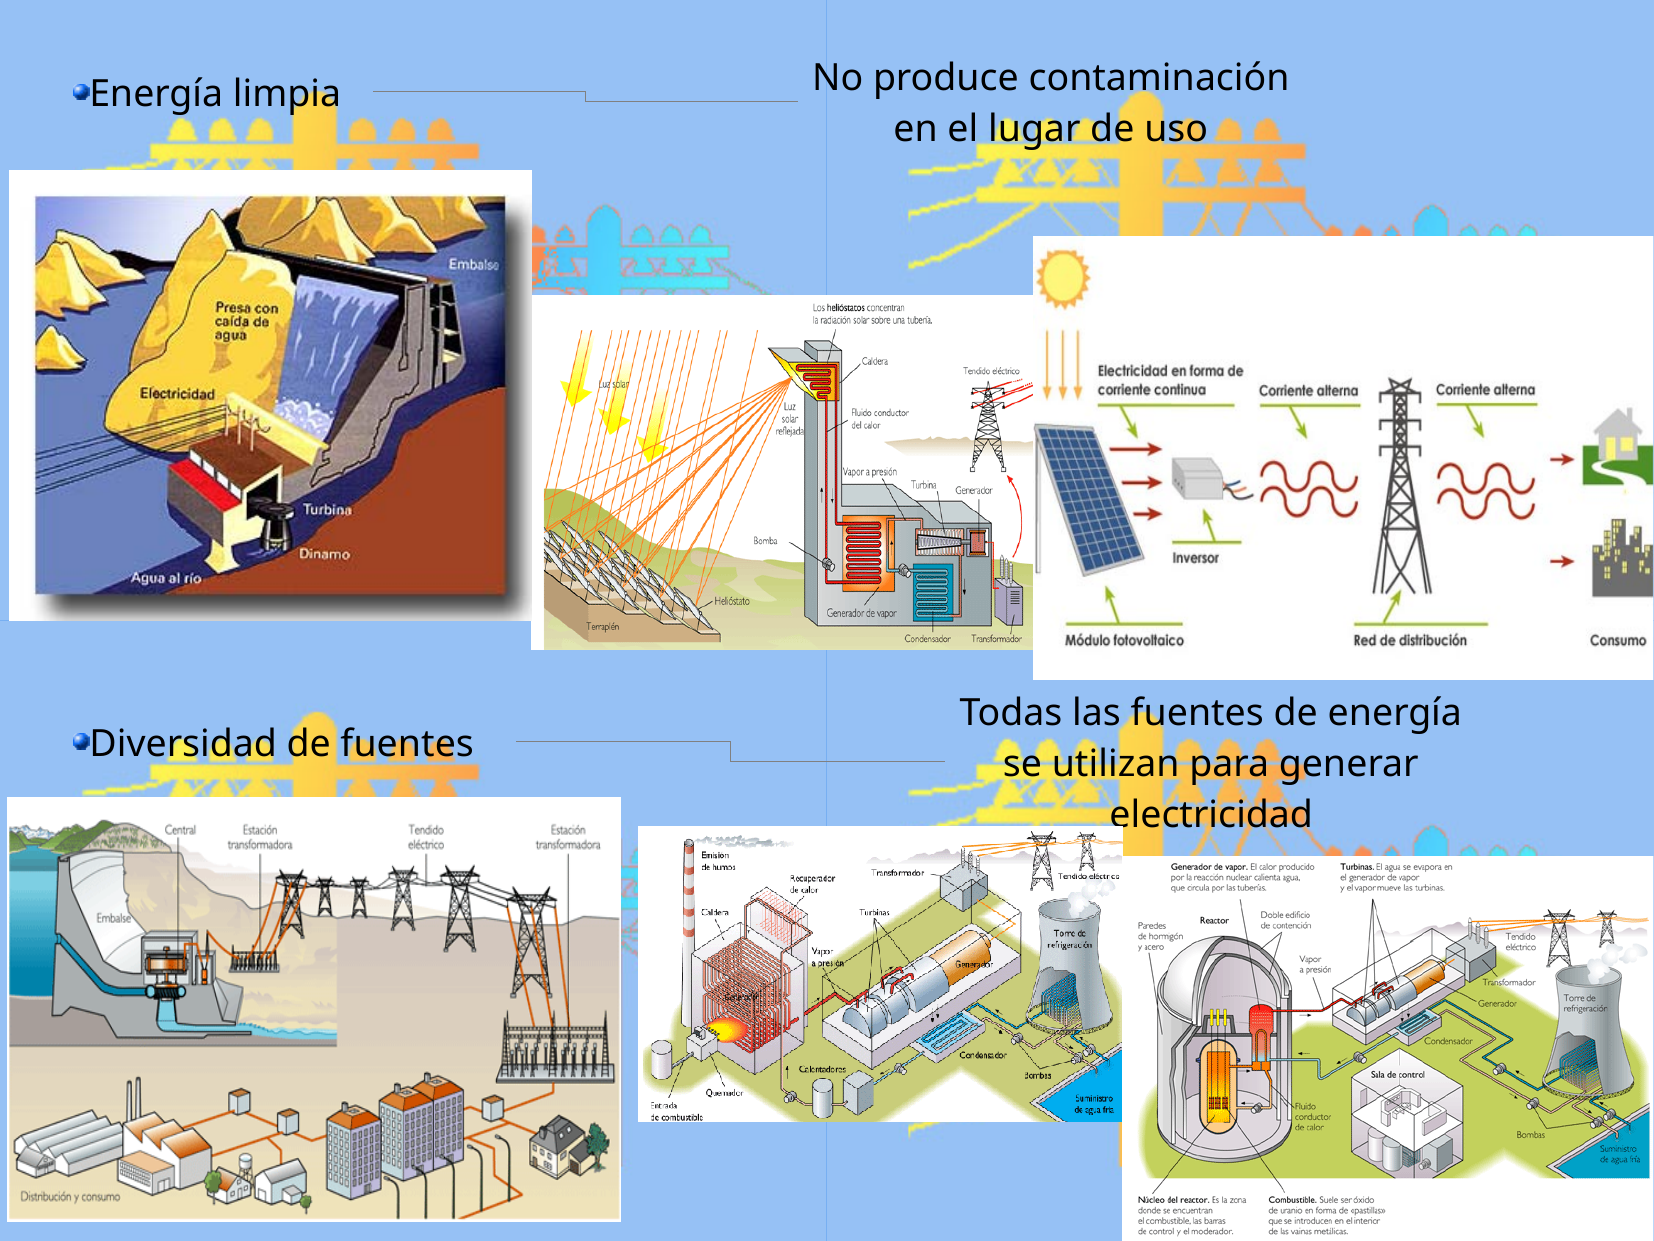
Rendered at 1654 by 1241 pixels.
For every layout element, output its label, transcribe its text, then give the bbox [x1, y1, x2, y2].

text_box Diversidad de fuentes [59, 708, 517, 768]
text_box Energía limpia [59, 59, 374, 118]
text_box Todas las fuentes de energía se utilizan para generar electricidad [944, 677, 1512, 824]
text_box No produce contaminación en el lugar de uso [797, 43, 1331, 146]
picture [0, 0, 1654, 1241]
